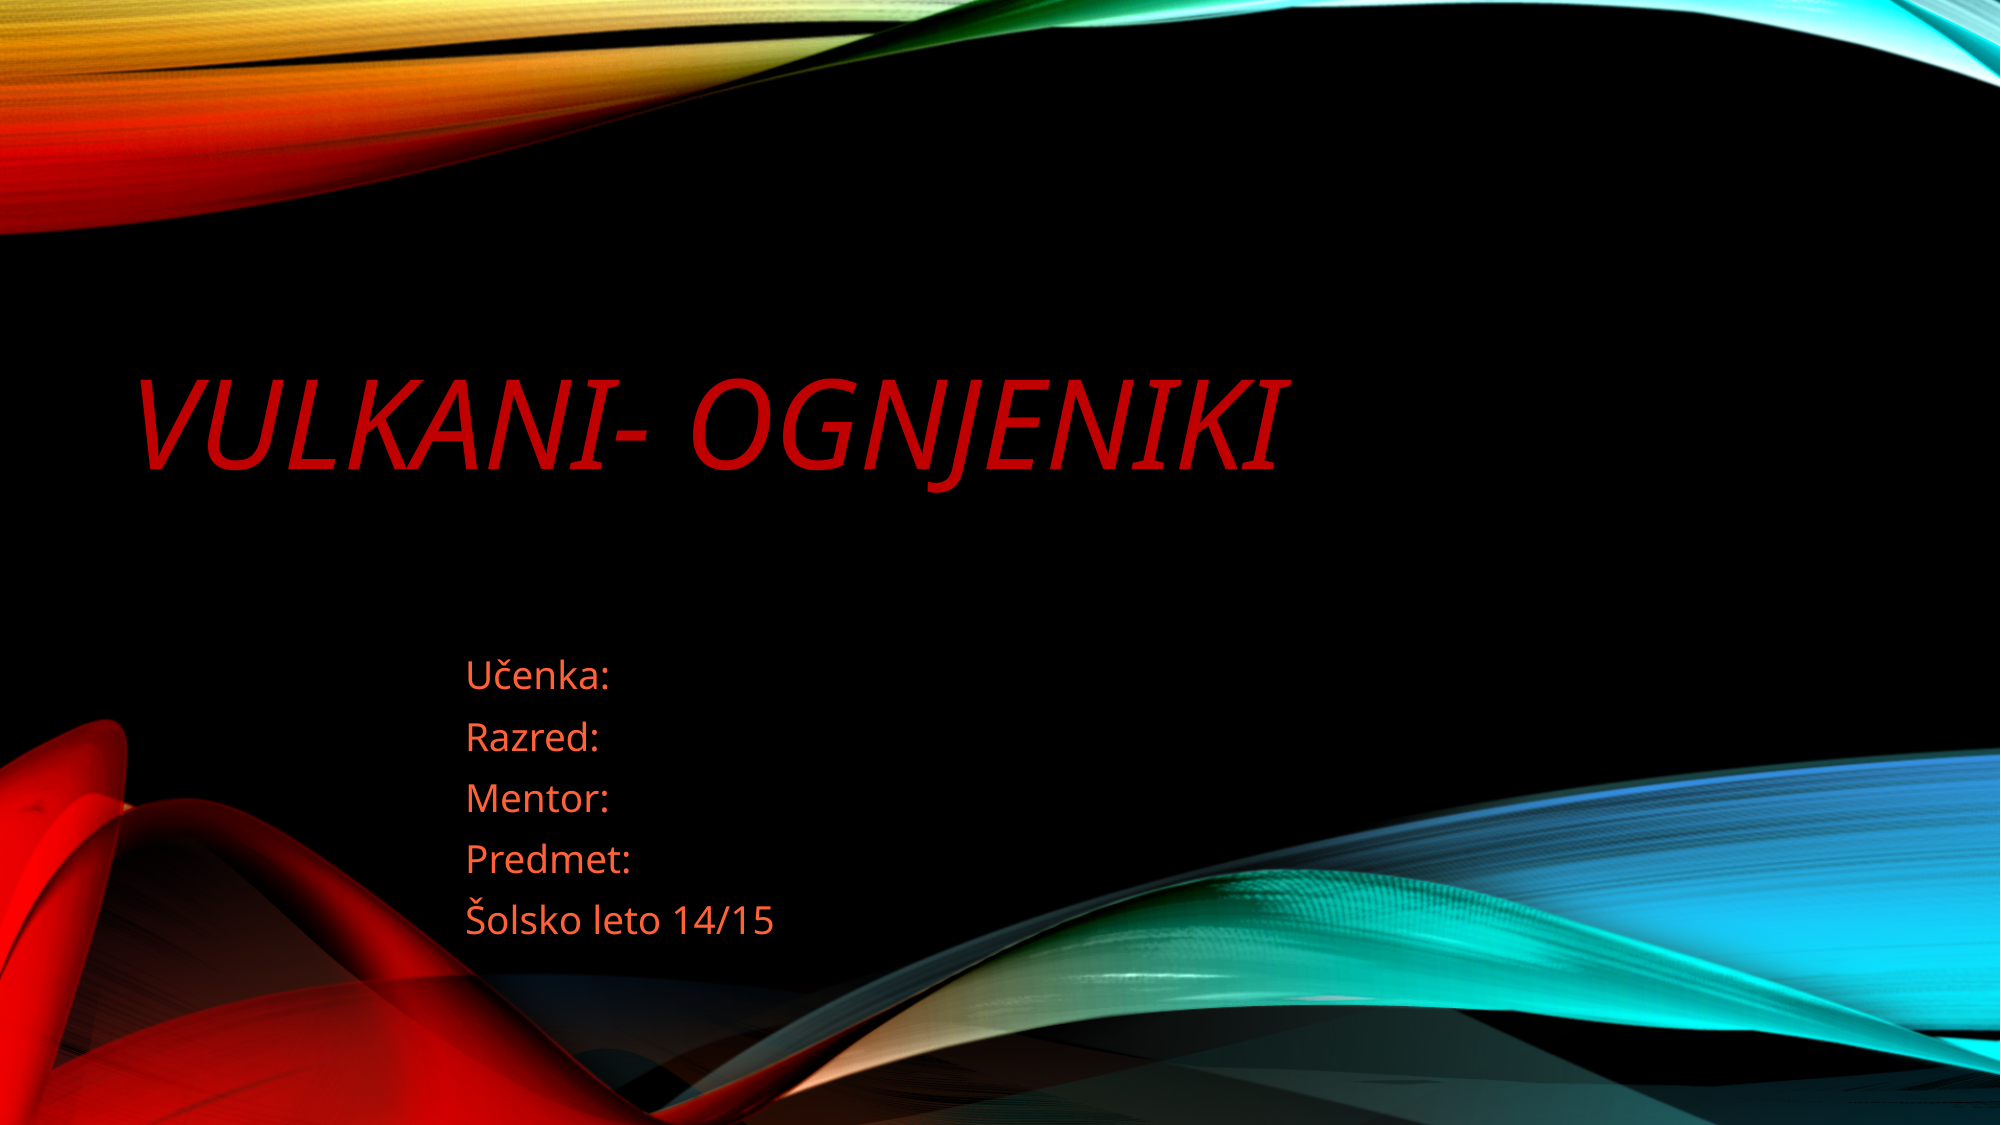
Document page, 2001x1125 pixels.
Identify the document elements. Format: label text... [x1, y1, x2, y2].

title Vulkani- ognjeniki [115, 204, 1666, 505]
picture [0, 0, 2000, 237]
picture [0, 717, 2000, 1125]
subtitle Učenka: Razred: Mentor: Predmet: Šolsko leto 14/15 [450, 648, 2000, 951]
